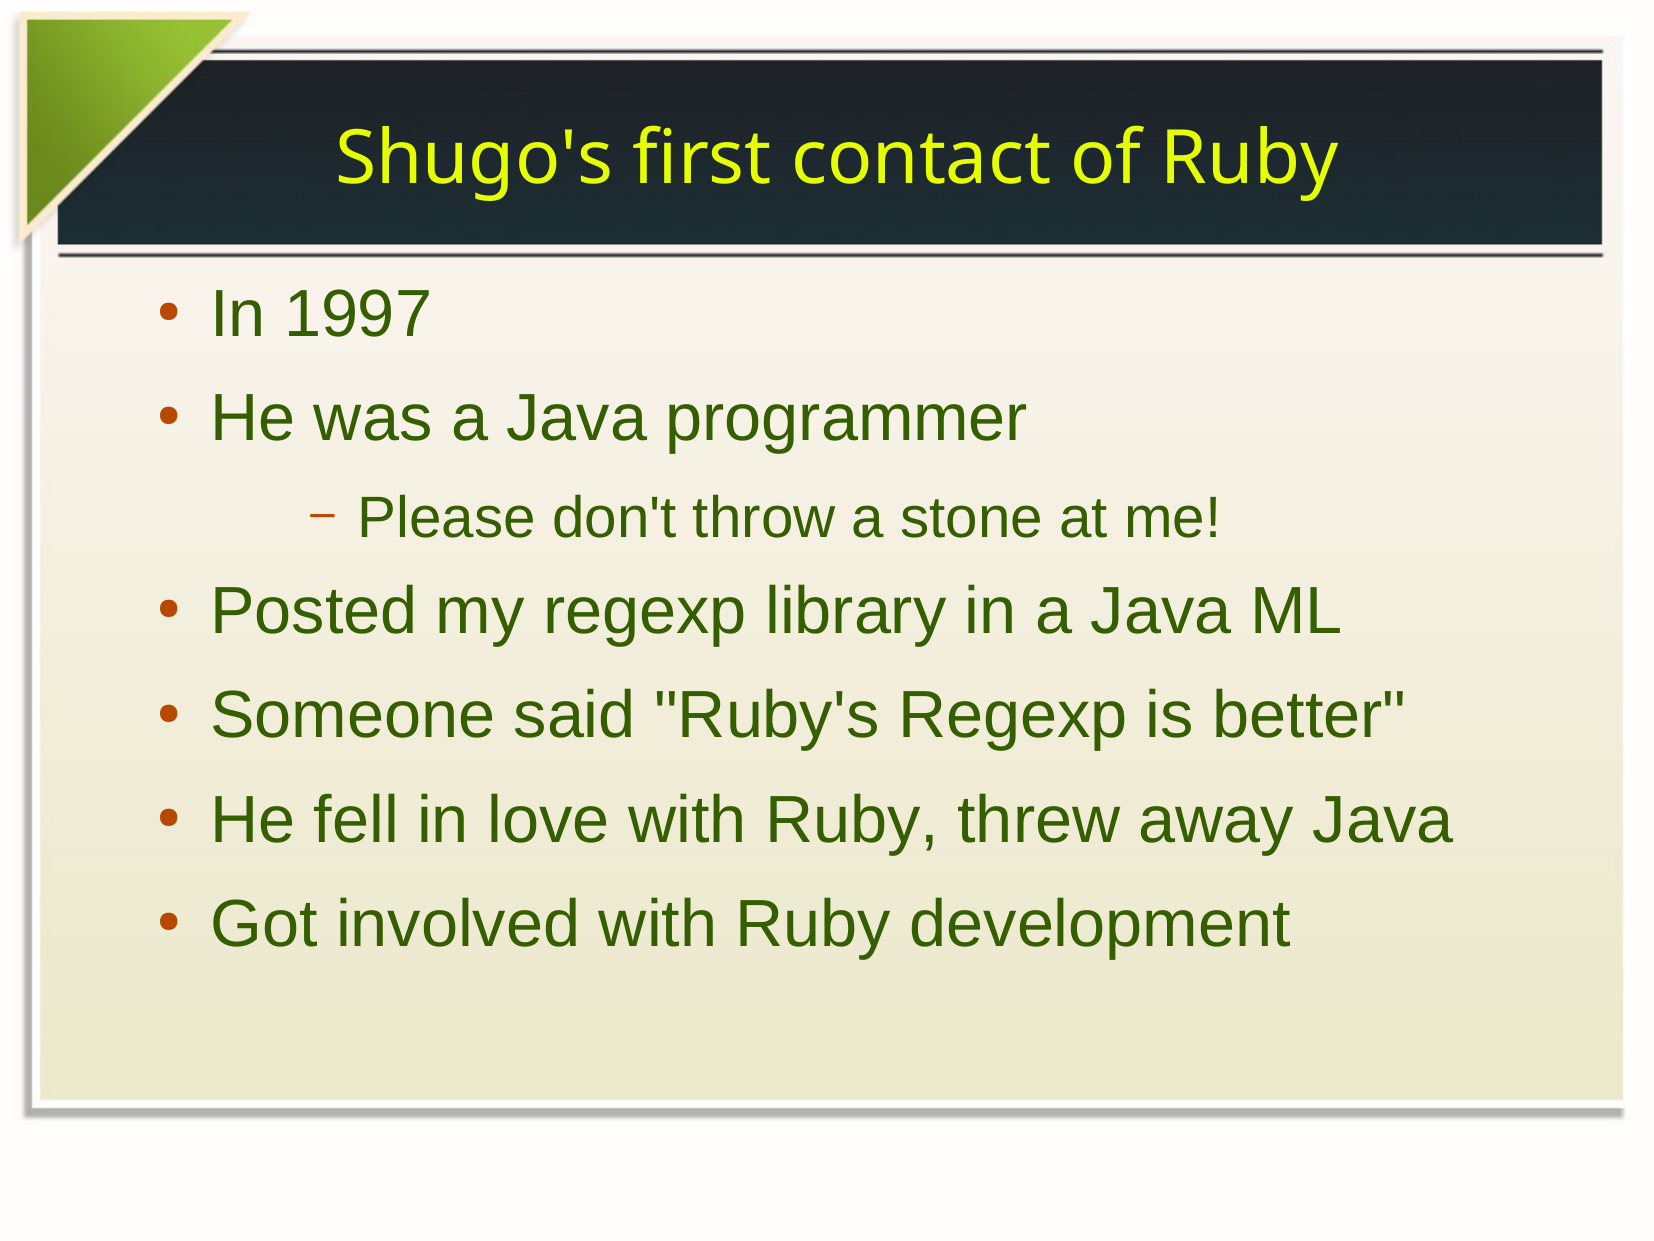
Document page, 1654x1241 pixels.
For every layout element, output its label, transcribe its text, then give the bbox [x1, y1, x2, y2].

list In 1997 He was a Java programmer Please don't throw a stone at me! Posted my regexp library in a Java ML Someone said "Ruby's Regexp is better" He fell in love with Ruby, threw away Java Got involved with Ruby development [121, 276, 1534, 1087]
title Shugo's first contact of Ruby [121, 73, 1534, 237]
picture [0, 0, 1654, 1241]
